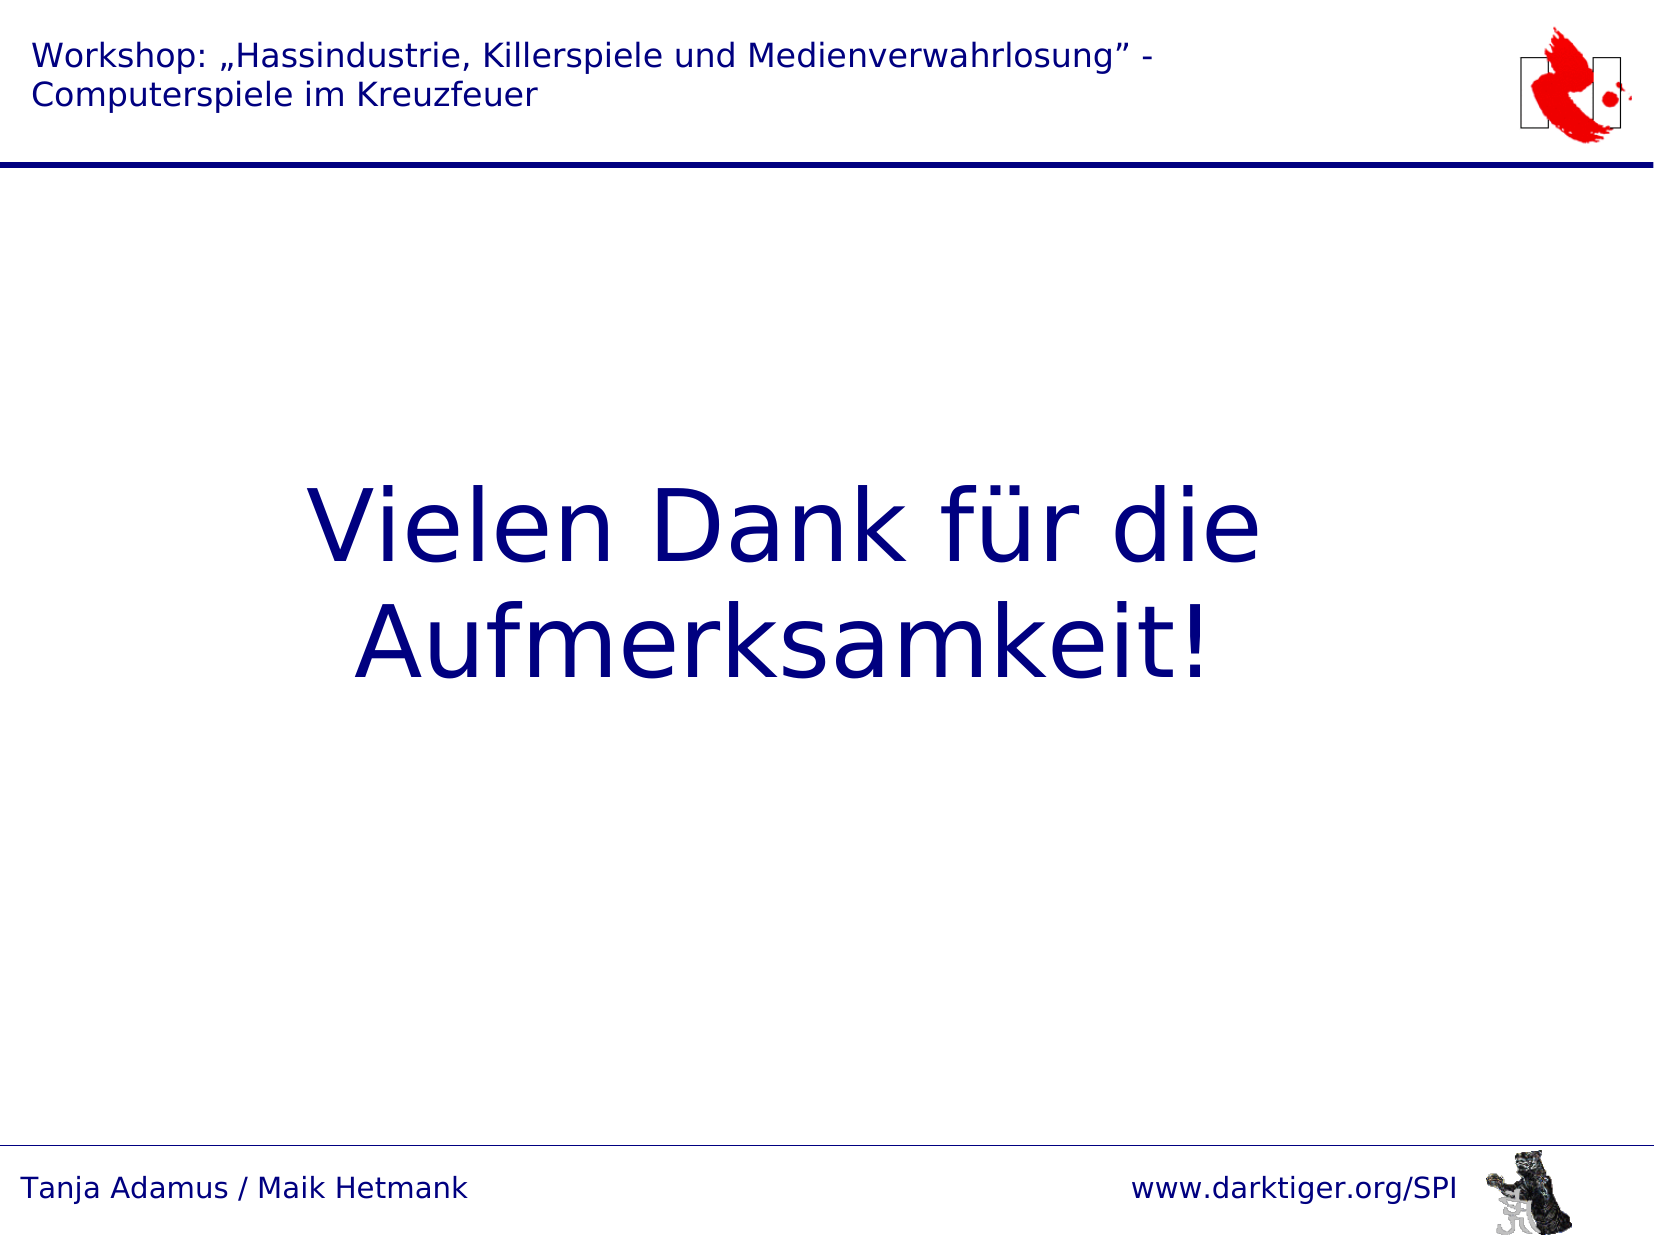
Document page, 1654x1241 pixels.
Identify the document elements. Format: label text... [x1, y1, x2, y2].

picture [1503, 16, 1632, 148]
picture [1486, 1150, 1572, 1235]
text_box Vielen Dank für die Aufmerksamkeit! [0, 461, 1595, 709]
text_box Workshop: „Hassindustrie, Killerspiele und Medienverwahrlosung” - Computerspiele im Kreuzfeuer [16, 29, 1418, 178]
